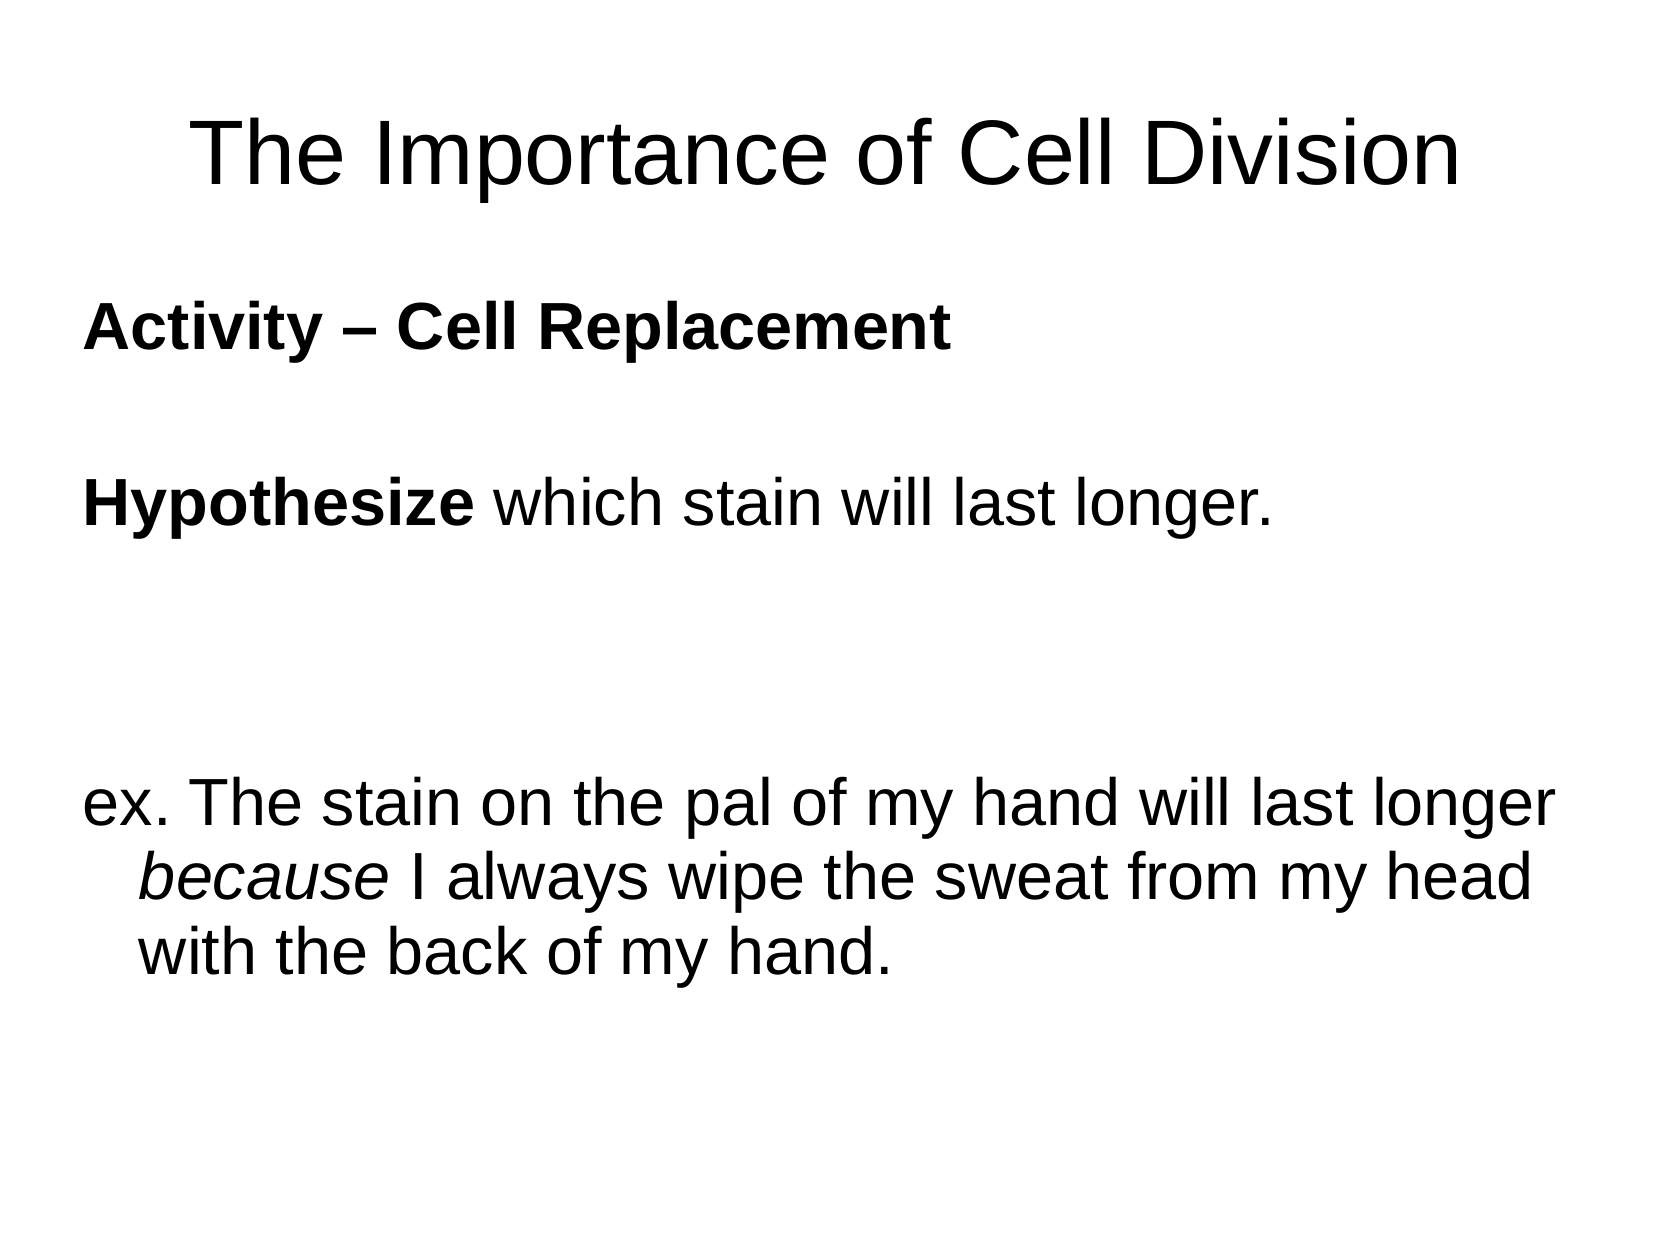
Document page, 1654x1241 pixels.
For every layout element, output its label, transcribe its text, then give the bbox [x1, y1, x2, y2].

title The Importance of Cell Division [82, 56, 1571, 249]
list Activity – Cell Replacement Hypothesize which stain will last longer. A hypothesis is a statement predicting what will happen based on evidence. Hypotheses often have the word “because”. ex. The stain on the pal of my hand will last longer because I always wipe the sweat from my head with the back of my hand. [82, 289, 1571, 1094]
